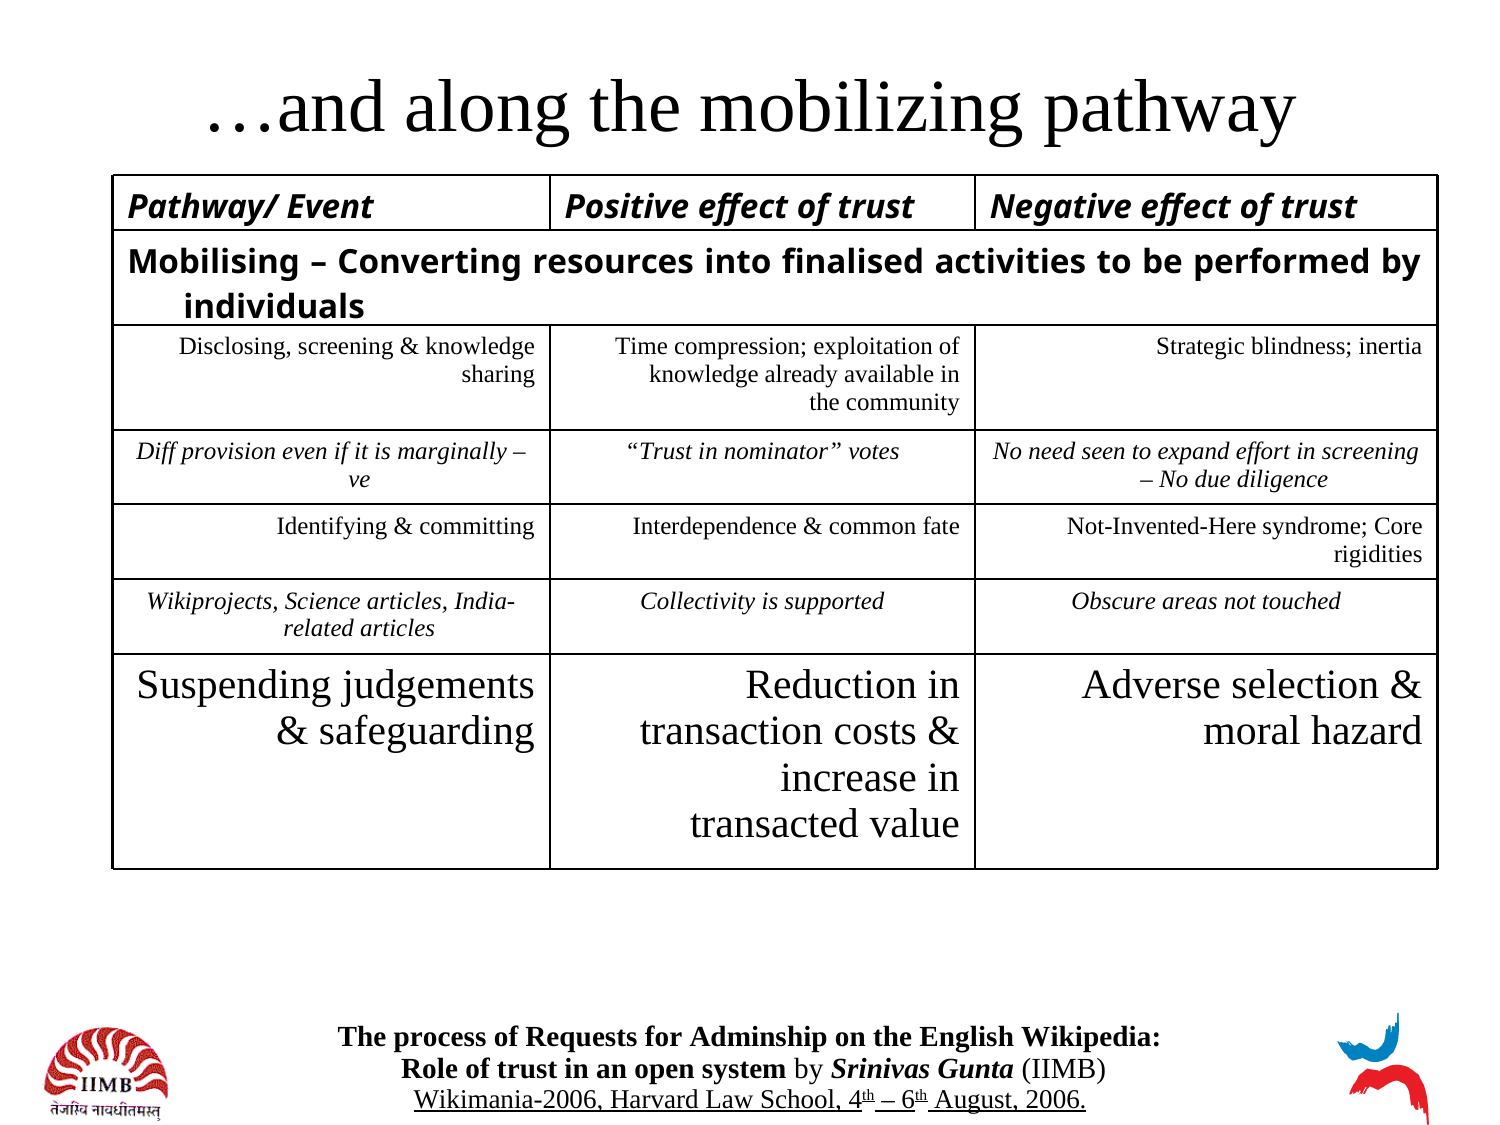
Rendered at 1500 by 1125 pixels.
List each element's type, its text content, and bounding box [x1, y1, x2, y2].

text_box Pathway/ Event [114, 176, 549, 229]
text_box Obscure areas not touched [976, 580, 1436, 653]
text_box Not-Invented-Here syndrome; Core rigidities [976, 505, 1436, 578]
text_box Identifying & committing [114, 505, 549, 578]
text_box Negative effect of trust [976, 176, 1436, 229]
text_box “Trust in nominator” votes [551, 431, 974, 503]
text_box Strategic blindness; inertia [976, 326, 1436, 429]
text_box Diff provision even if it is marginally –ve [114, 431, 549, 503]
text_box Suspending judgements & safeguarding [114, 655, 549, 868]
text_box Adverse selection & moral hazard [976, 655, 1436, 868]
text_box Mobilising – Converting resources into finalised activities to be performed by individuals [114, 231, 1436, 324]
picture [1337, 1012, 1431, 1125]
text_box Wikiprojects, Science articles, India-related articles [114, 580, 549, 653]
text_box Collectivity is supported [551, 580, 974, 653]
text_box No need seen to expand effort in screening – No due diligence [976, 431, 1436, 503]
title …and along the mobilizing pathway [112, 37, 1388, 174]
text_box Positive effect of trust [551, 176, 974, 229]
text_box Interdependence & common fate [551, 505, 974, 578]
text_box Time compression; exploitation of knowledge already available in the community [551, 326, 974, 429]
text_box Reduction in transaction costs & increase in transacted value [551, 655, 974, 868]
text_box Disclosing, screening & knowledge sharing [114, 326, 549, 429]
